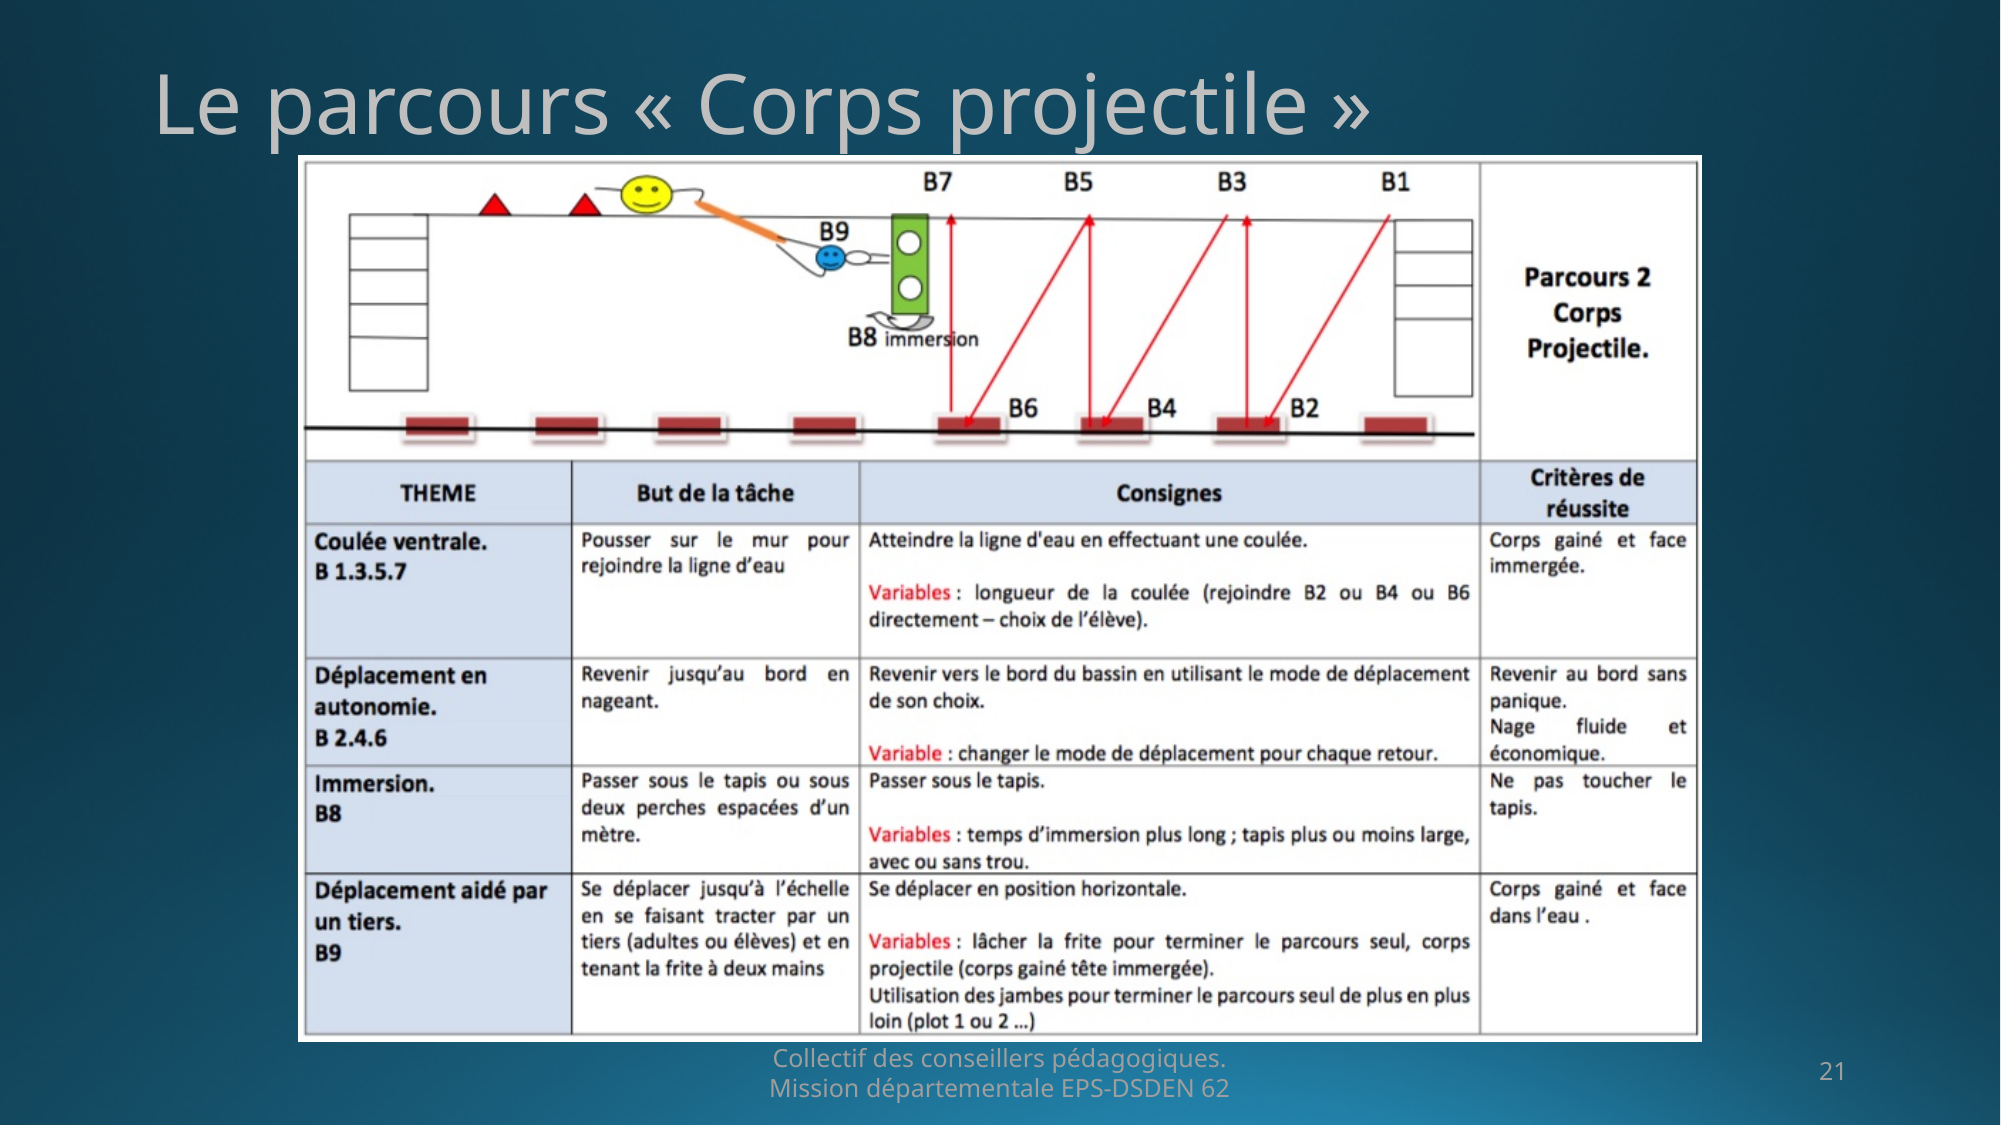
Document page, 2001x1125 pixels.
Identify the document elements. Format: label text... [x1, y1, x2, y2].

text_box Collectif des conseillers pédagogiques. Mission départementale EPS-DSDEN 62 [662, 1042, 1338, 1103]
picture [0, 0, 2001, 1125]
text_box <numéro> [1412, 1042, 1863, 1103]
text_box Le parcours « Corps projectile » [137, 59, 1863, 156]
